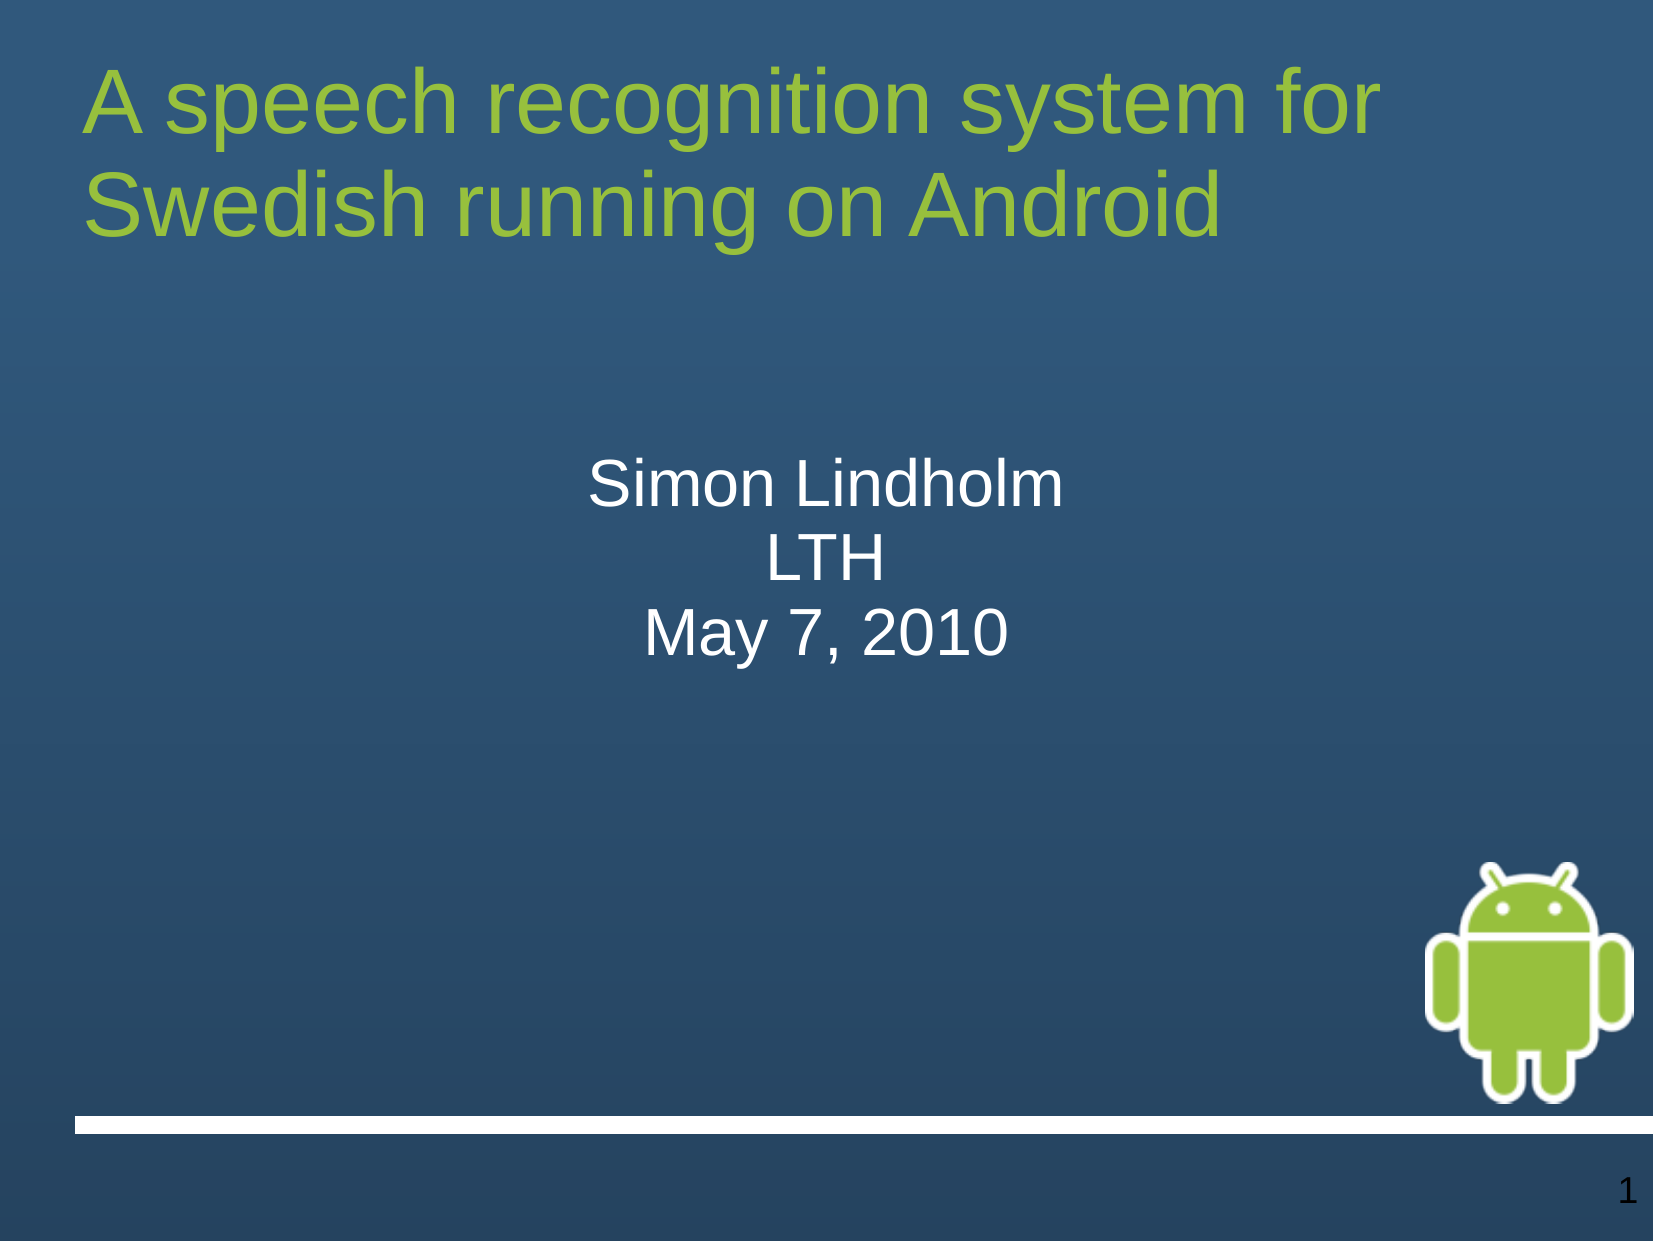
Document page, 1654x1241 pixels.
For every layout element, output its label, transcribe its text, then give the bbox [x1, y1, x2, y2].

picture [1425, 862, 1634, 1104]
subtitle Simon Lindholm LTH May 7, 2010 [82, 290, 1571, 826]
title A speech recognition system for Swedish running on Android [82, 49, 1571, 257]
